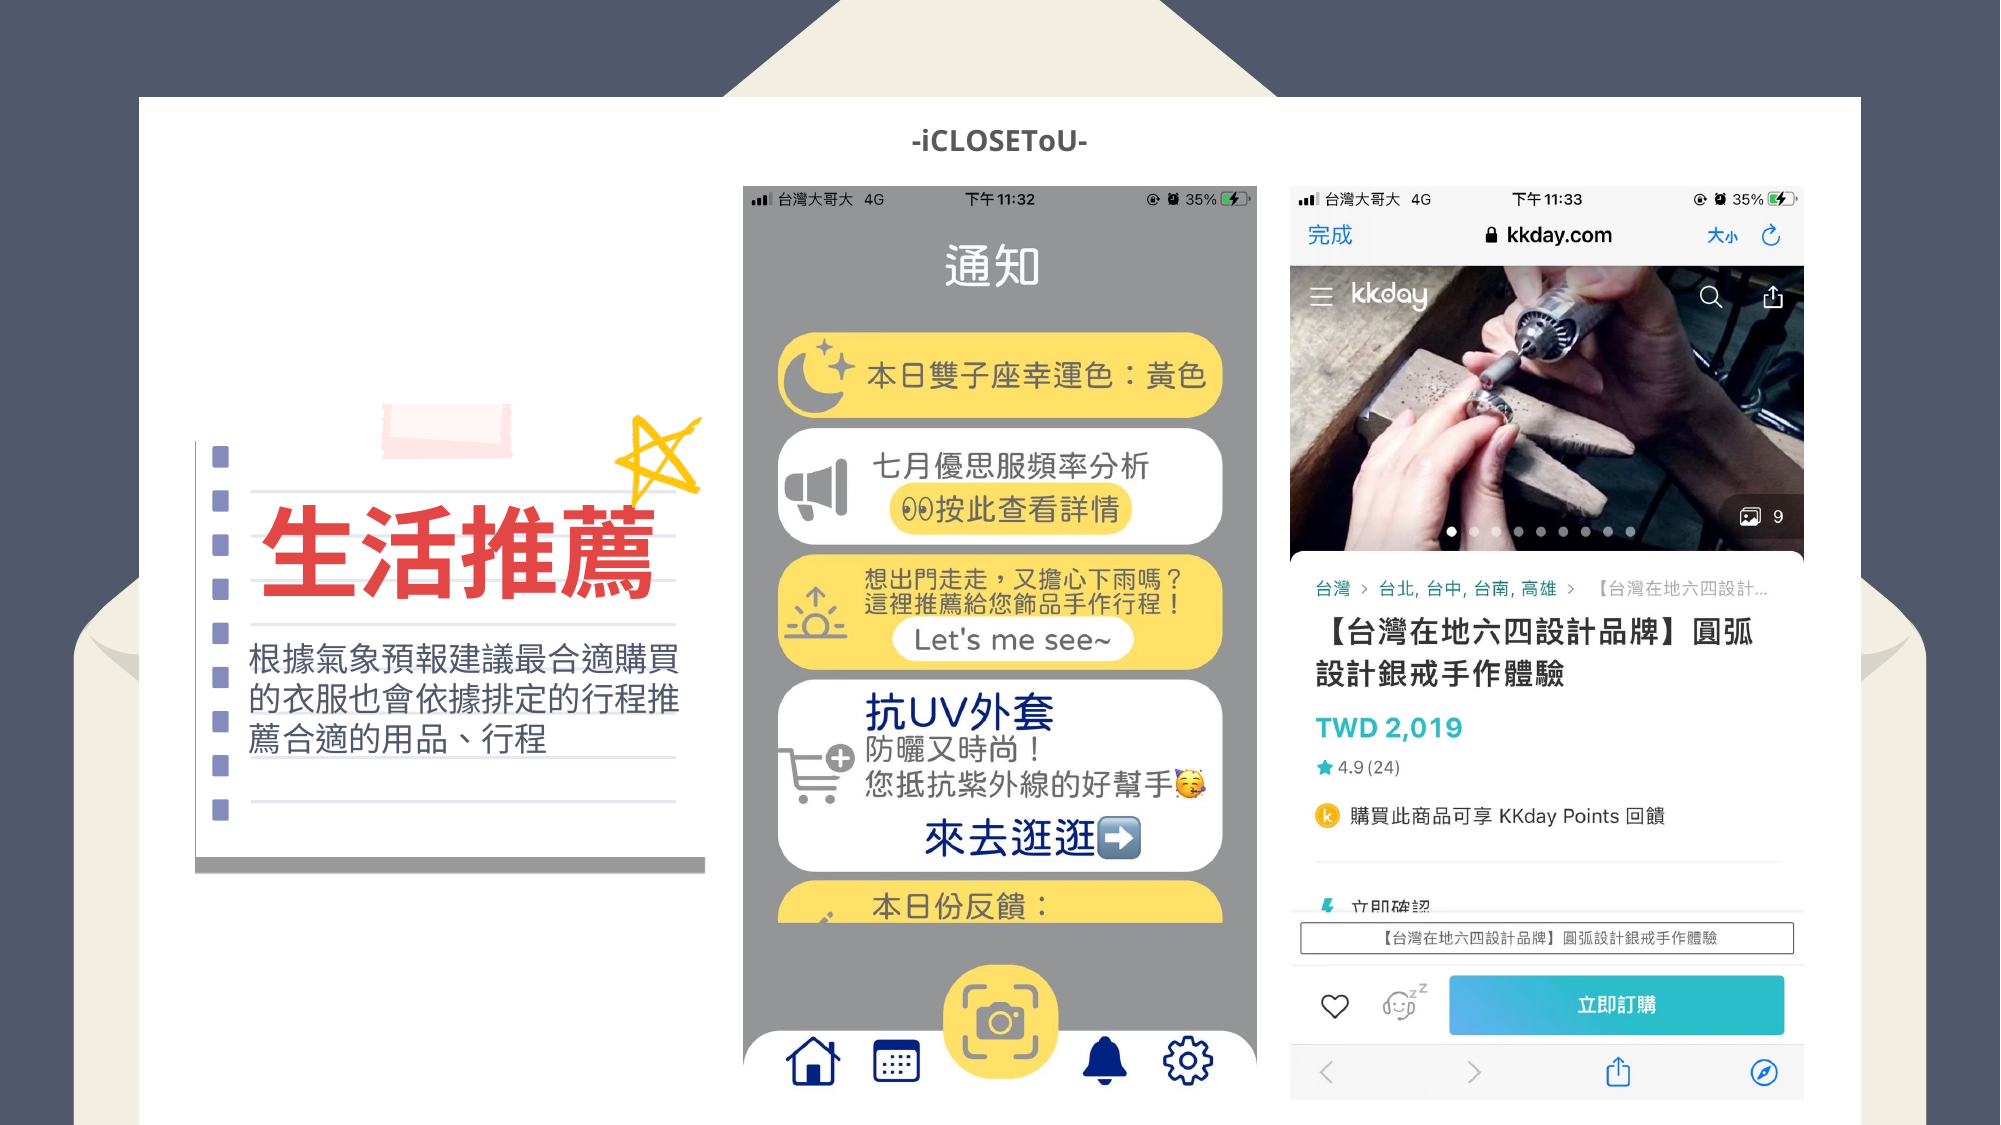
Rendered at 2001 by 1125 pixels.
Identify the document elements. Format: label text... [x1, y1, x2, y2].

text_box [73, 577, 139, 1125]
text_box [196, 382, 707, 857]
text_box 生活推薦 [244, 482, 679, 619]
text_box 根據氣象預報建議最合適購買 的衣服也會依據排定的行程推 薦合適的用品、行程 [234, 631, 702, 768]
text_box [1861, 577, 1927, 1125]
picture [604, 409, 709, 514]
picture [743, 186, 1257, 1099]
text_box [722, 0, 1278, 97]
picture [1290, 186, 1804, 1100]
text_box -iCLOSEToU- [139, 97, 1861, 1125]
